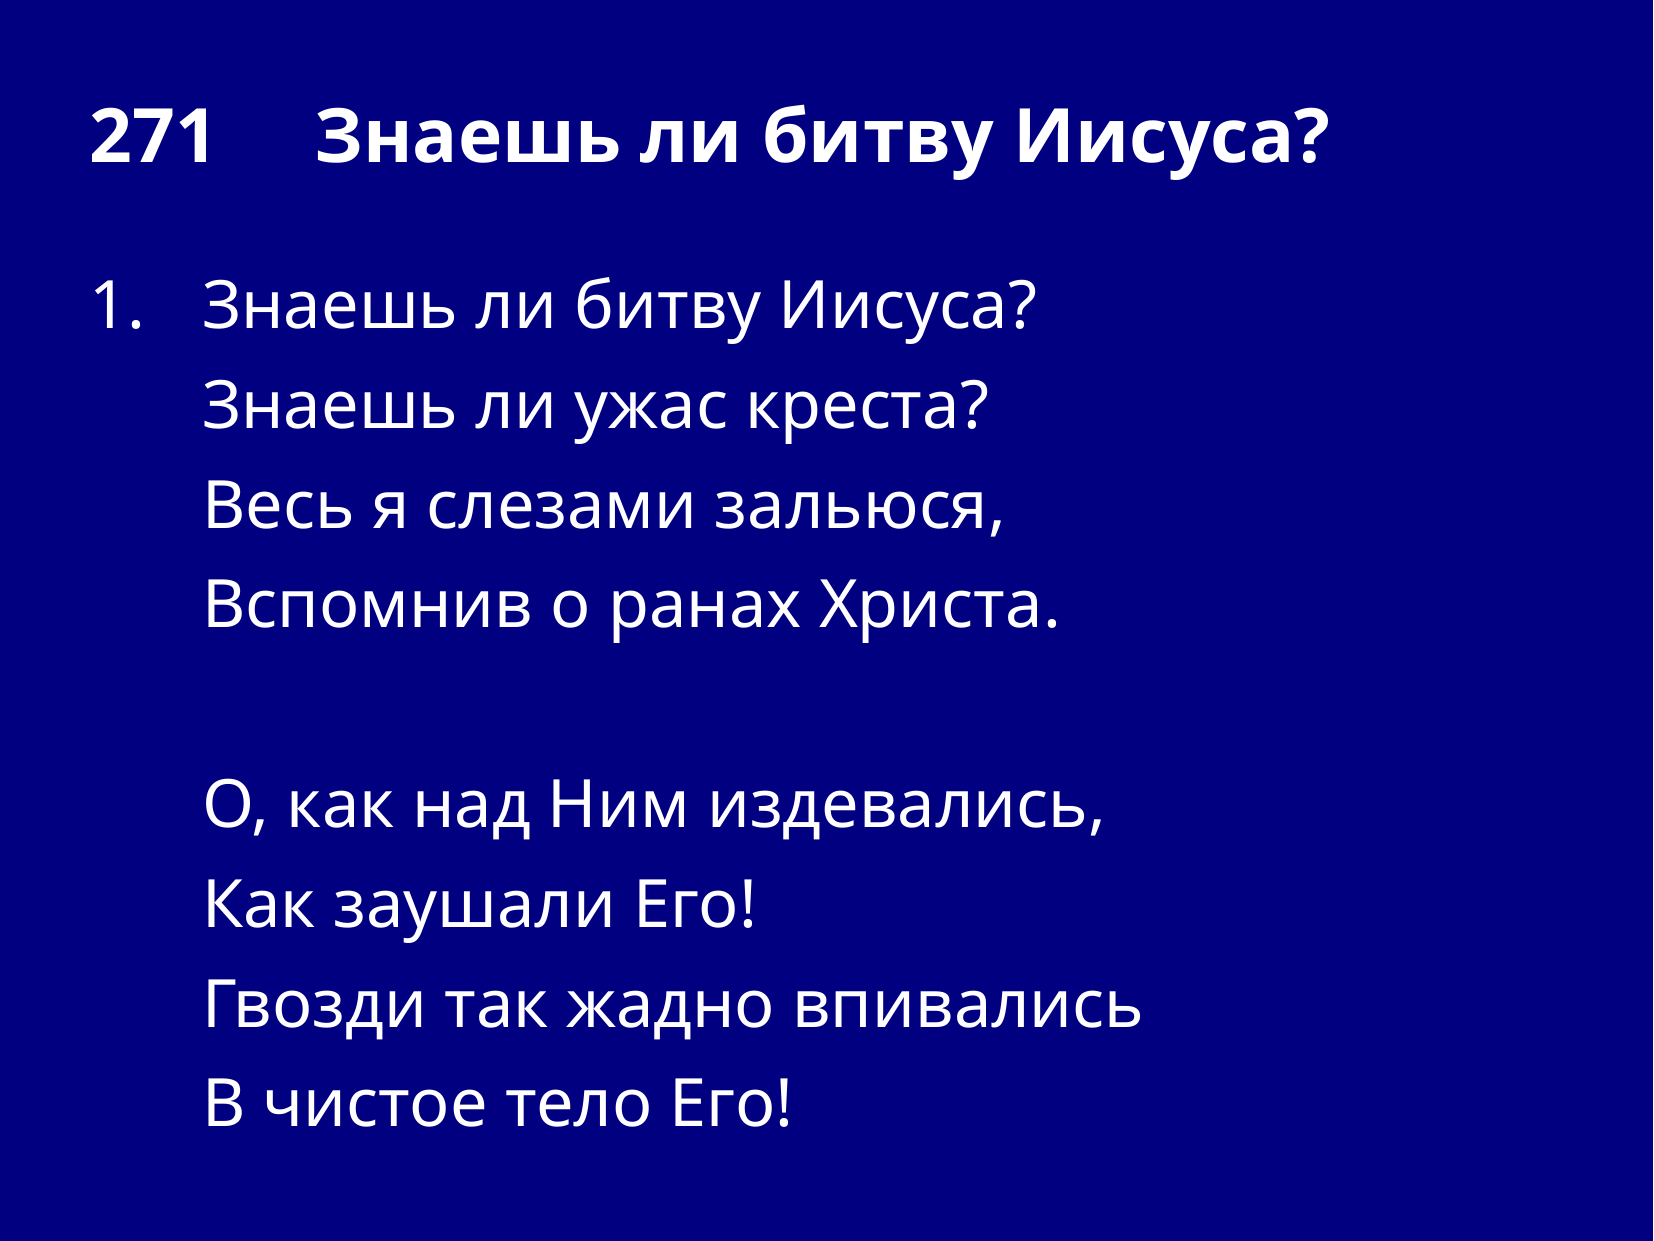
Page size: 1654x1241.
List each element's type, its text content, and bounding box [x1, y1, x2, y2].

text_box 271 Знаешь ли битву Иисуса? [75, 75, 1576, 188]
text_box 1. Знаешь ли битву Иисуса? Знаешь ли ужас креста? Весь я слезами зальюся, Вспомнив о ранах Христа. О, как над Ним издевались, Как заушали Его! Гвозди так жадно впивались В чистое тело Его! [75, 188, 1576, 1163]
